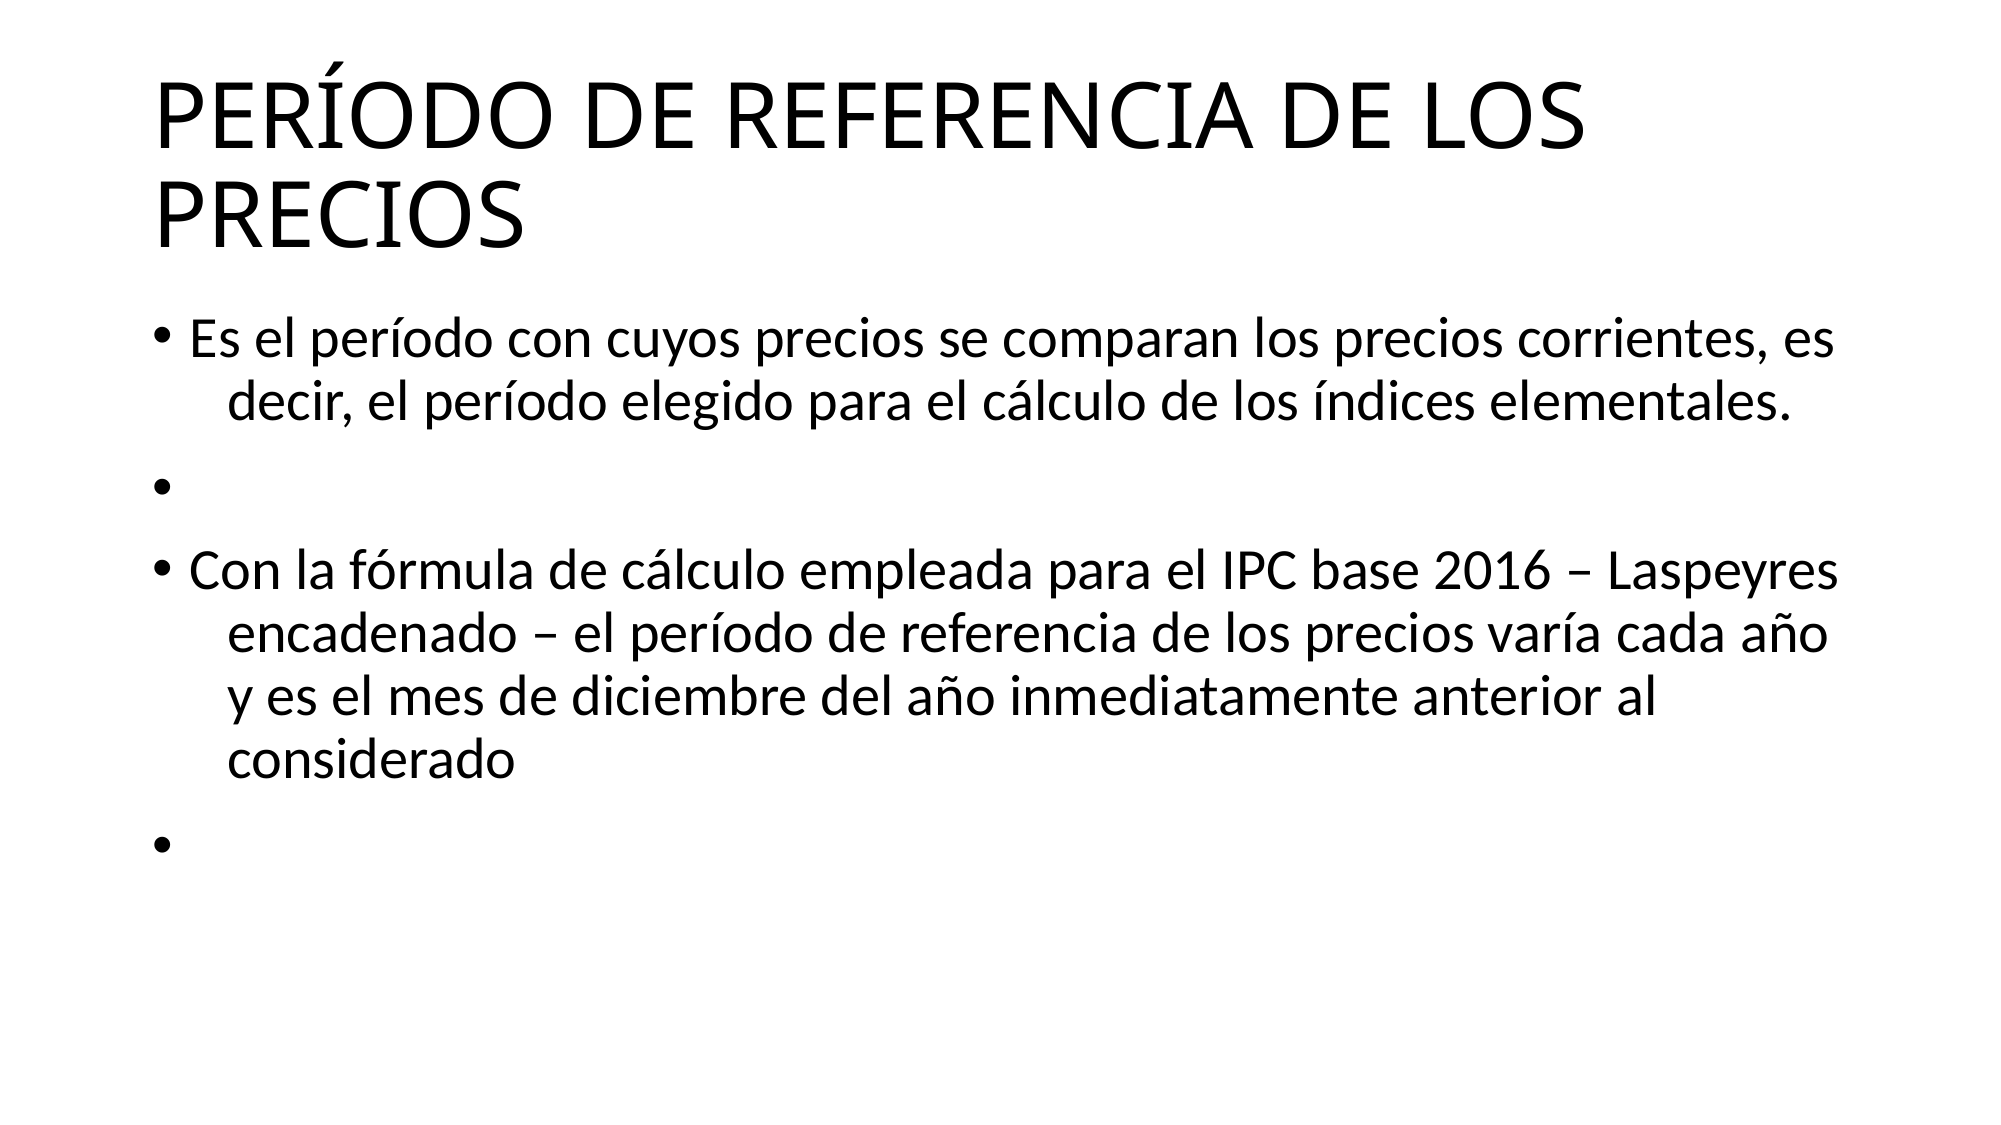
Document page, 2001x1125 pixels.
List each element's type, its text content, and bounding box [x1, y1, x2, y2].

list Es el período con cuyos precios se comparan los precios corrientes, es decir, el período elegido para el cálculo de los índices elementales. Con la fórmula de cálculo empleada para el IPC base 2016 – Laspeyres encadenado – el período de referencia de los precios varía cada año y es el mes de diciembre del año inmediatamente anterior al considerado [137, 299, 1863, 1014]
title PERÍODO DE REFERENCIA DE LOS PRECIOS [137, 59, 1863, 278]
